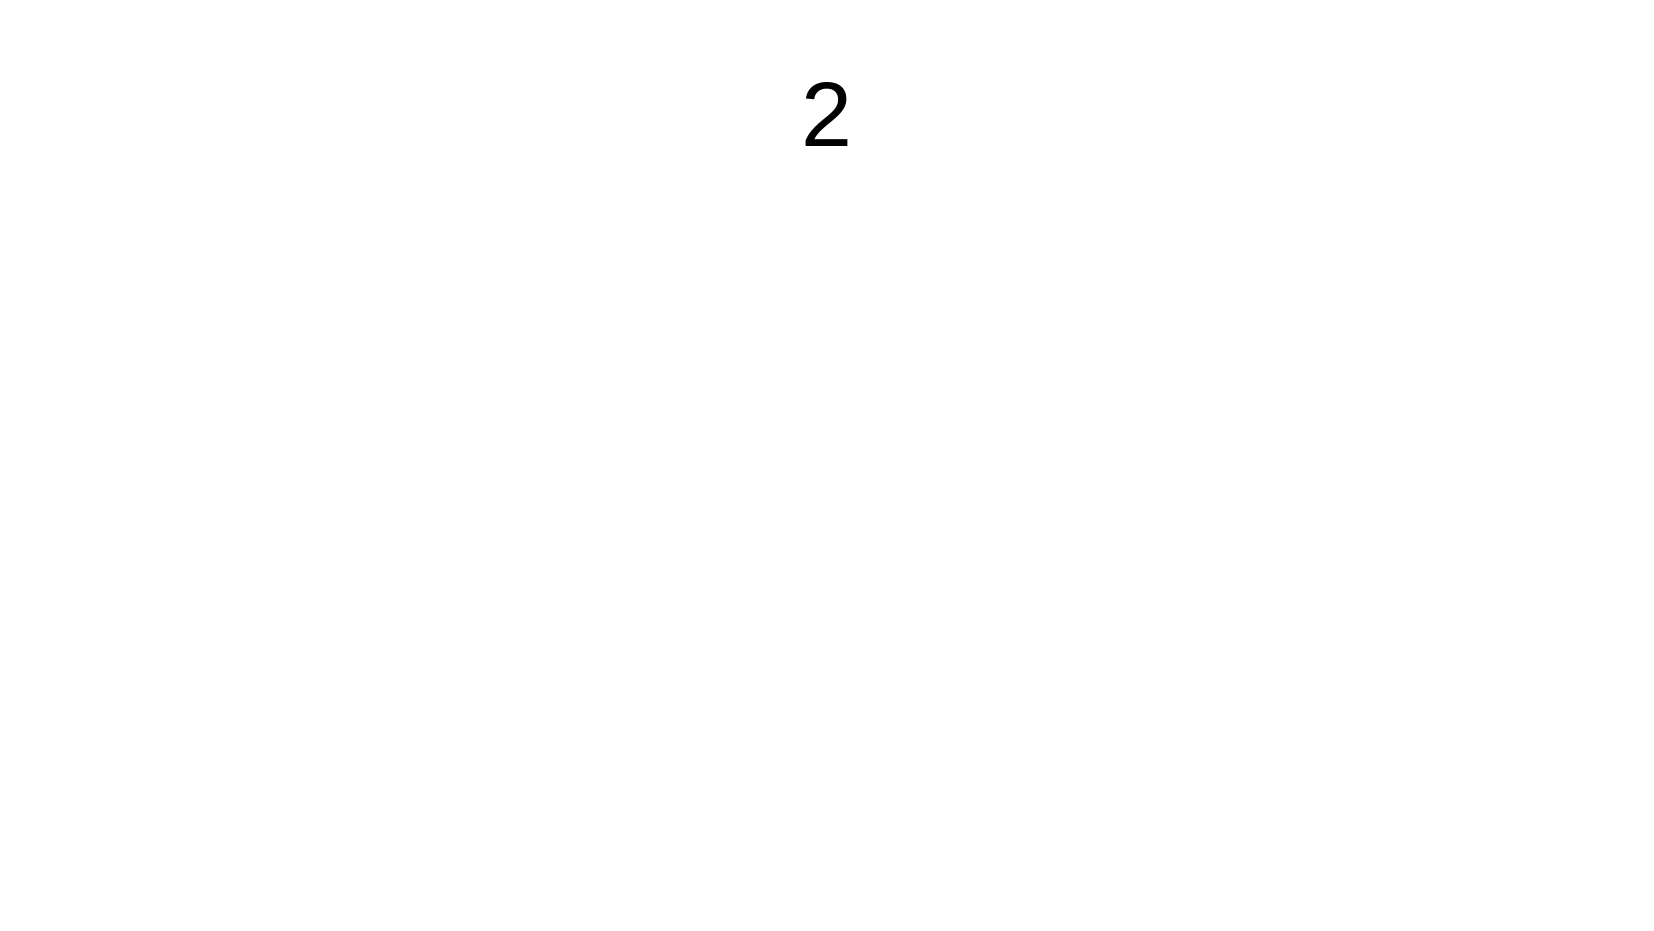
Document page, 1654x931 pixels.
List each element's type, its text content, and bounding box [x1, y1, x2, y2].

title 2 [82, 37, 1571, 193]
